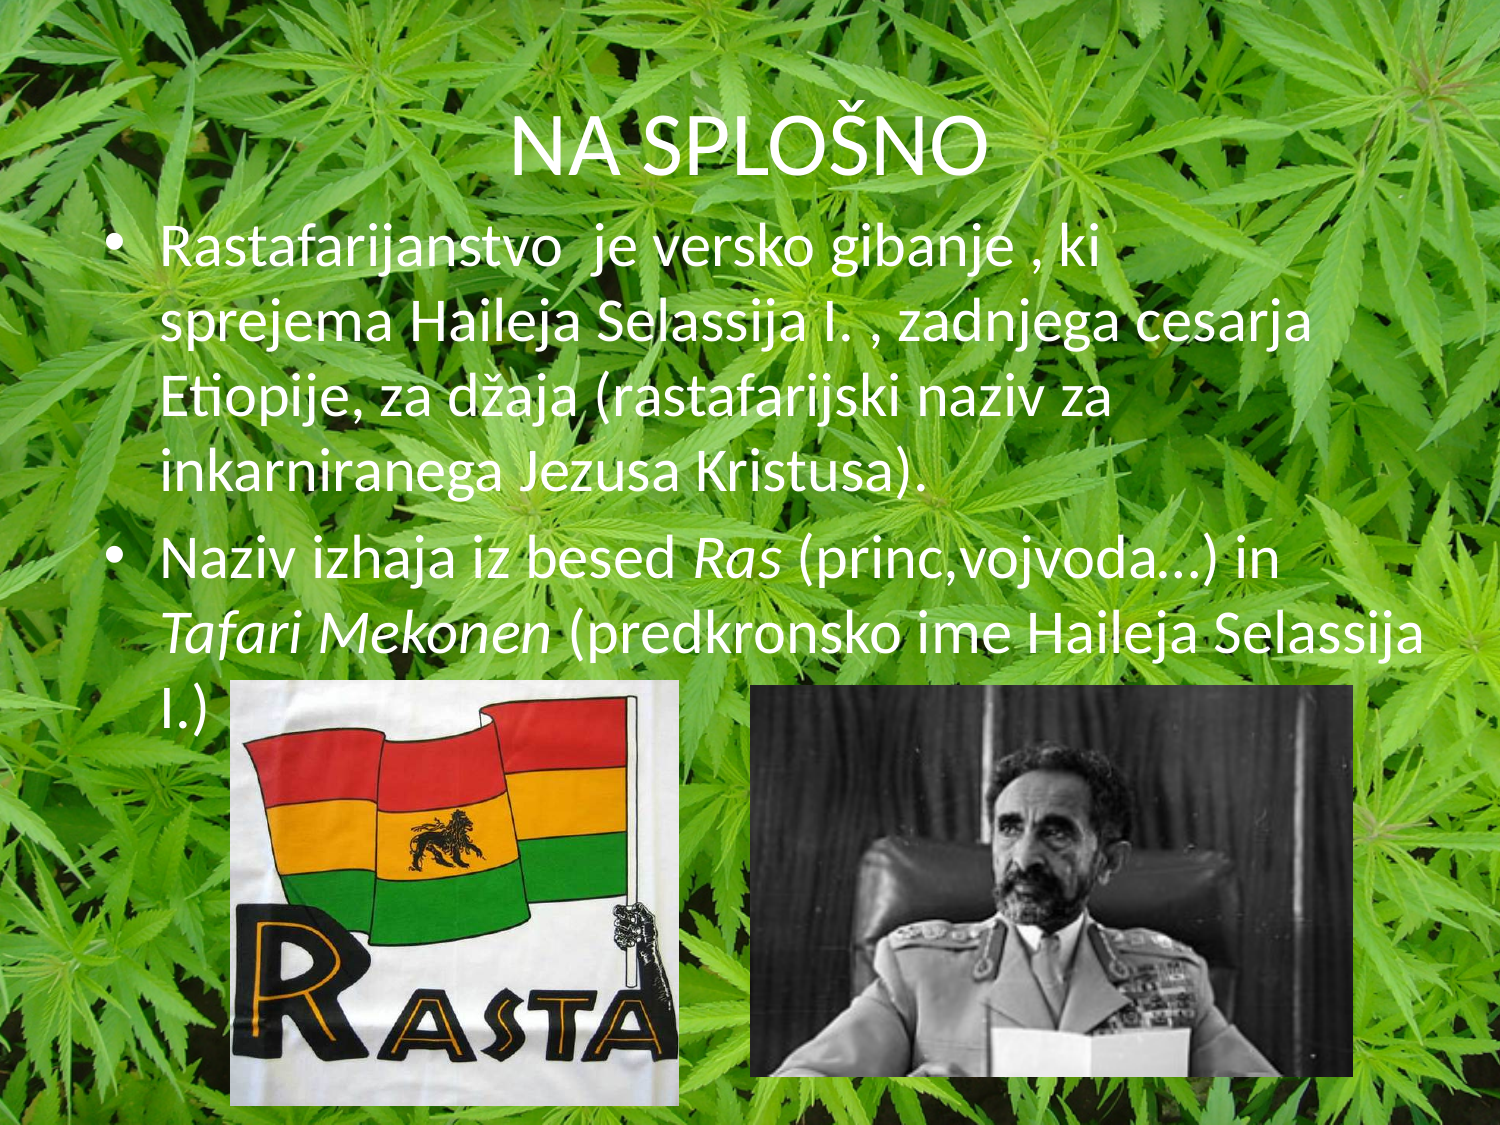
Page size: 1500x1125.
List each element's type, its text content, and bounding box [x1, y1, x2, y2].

picture [0, 0, 1500, 1125]
title NA SPLOŠNO [75, 45, 1425, 233]
list Rastafarijanstvo je versko gibanje , ki sprejema Haileja Selassija I. , zadnjega cesarja Etiopije, za džaja (rastafarijski naziv za inkarniranega Jezusa Kristusa). Naziv izhaja iz besed Ras (princ,vojvoda…) in Tafari Mekonen (predkronsko ime Haileja Selassija I.) [88, 196, 1449, 969]
